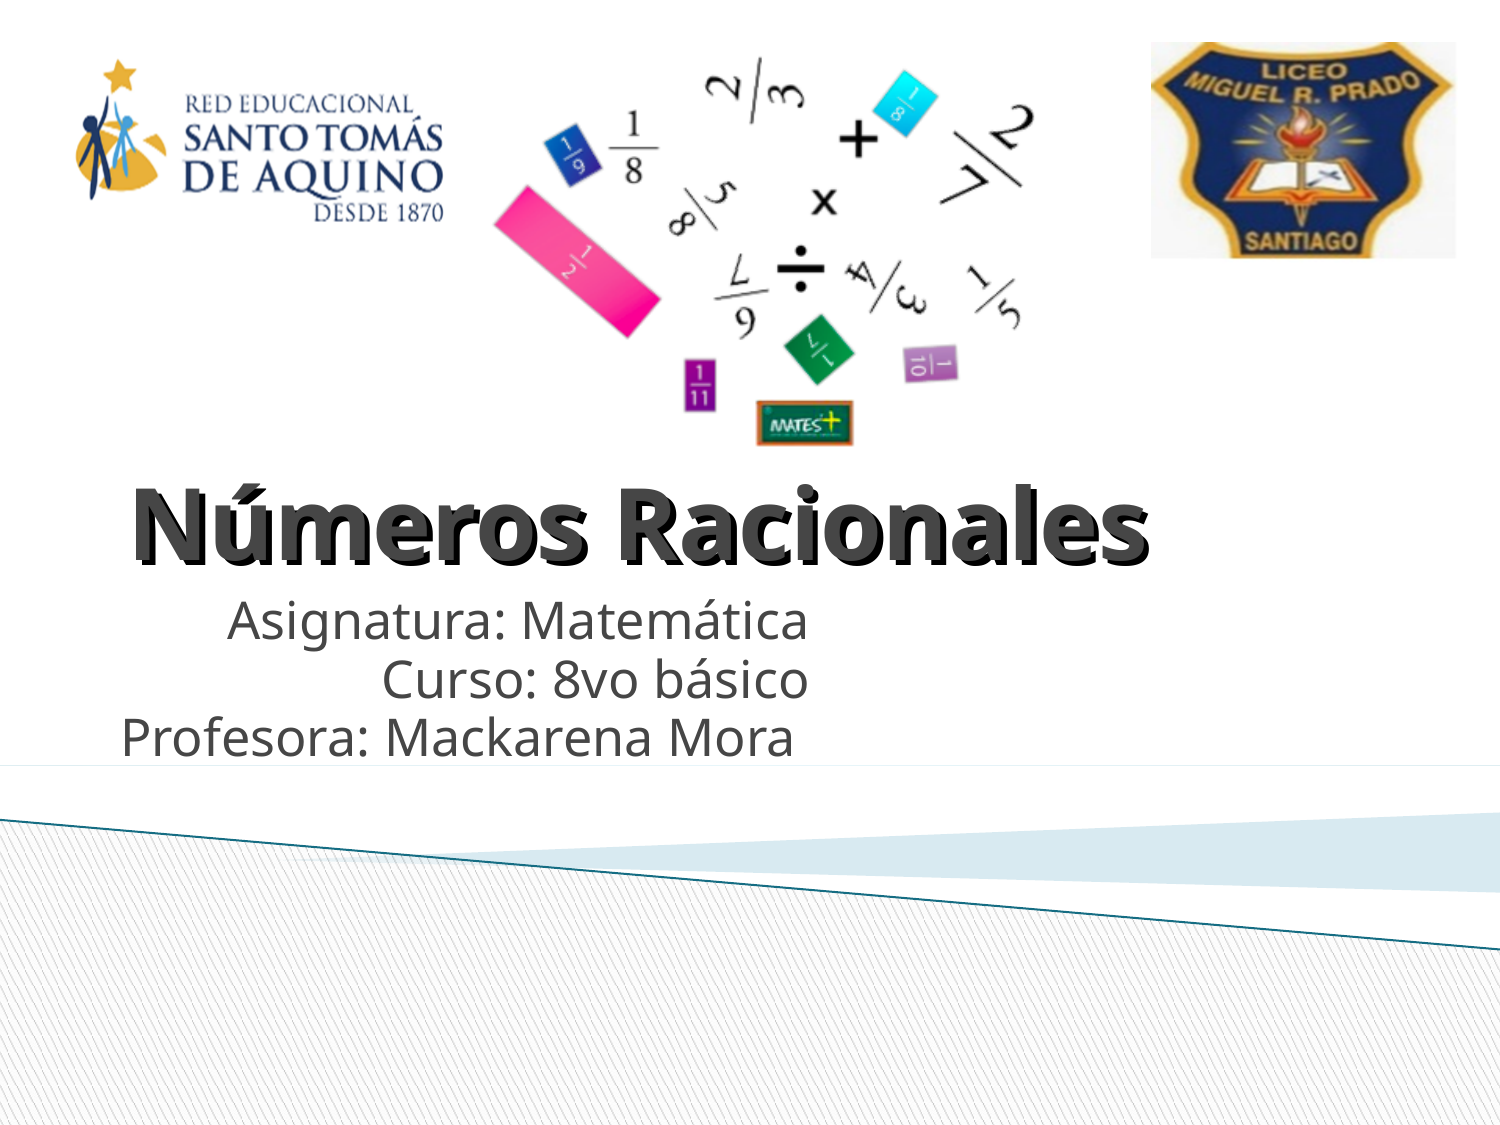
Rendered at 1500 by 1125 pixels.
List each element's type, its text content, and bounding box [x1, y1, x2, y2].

picture [471, 47, 1053, 456]
subtitle Asignatura: Matemática Curso: 8vo básico Profesora: Mackarena Mora [112, 592, 1388, 790]
picture [64, 47, 466, 243]
picture [1151, 42, 1458, 267]
title Números Racionales [112, 287, 1388, 588]
